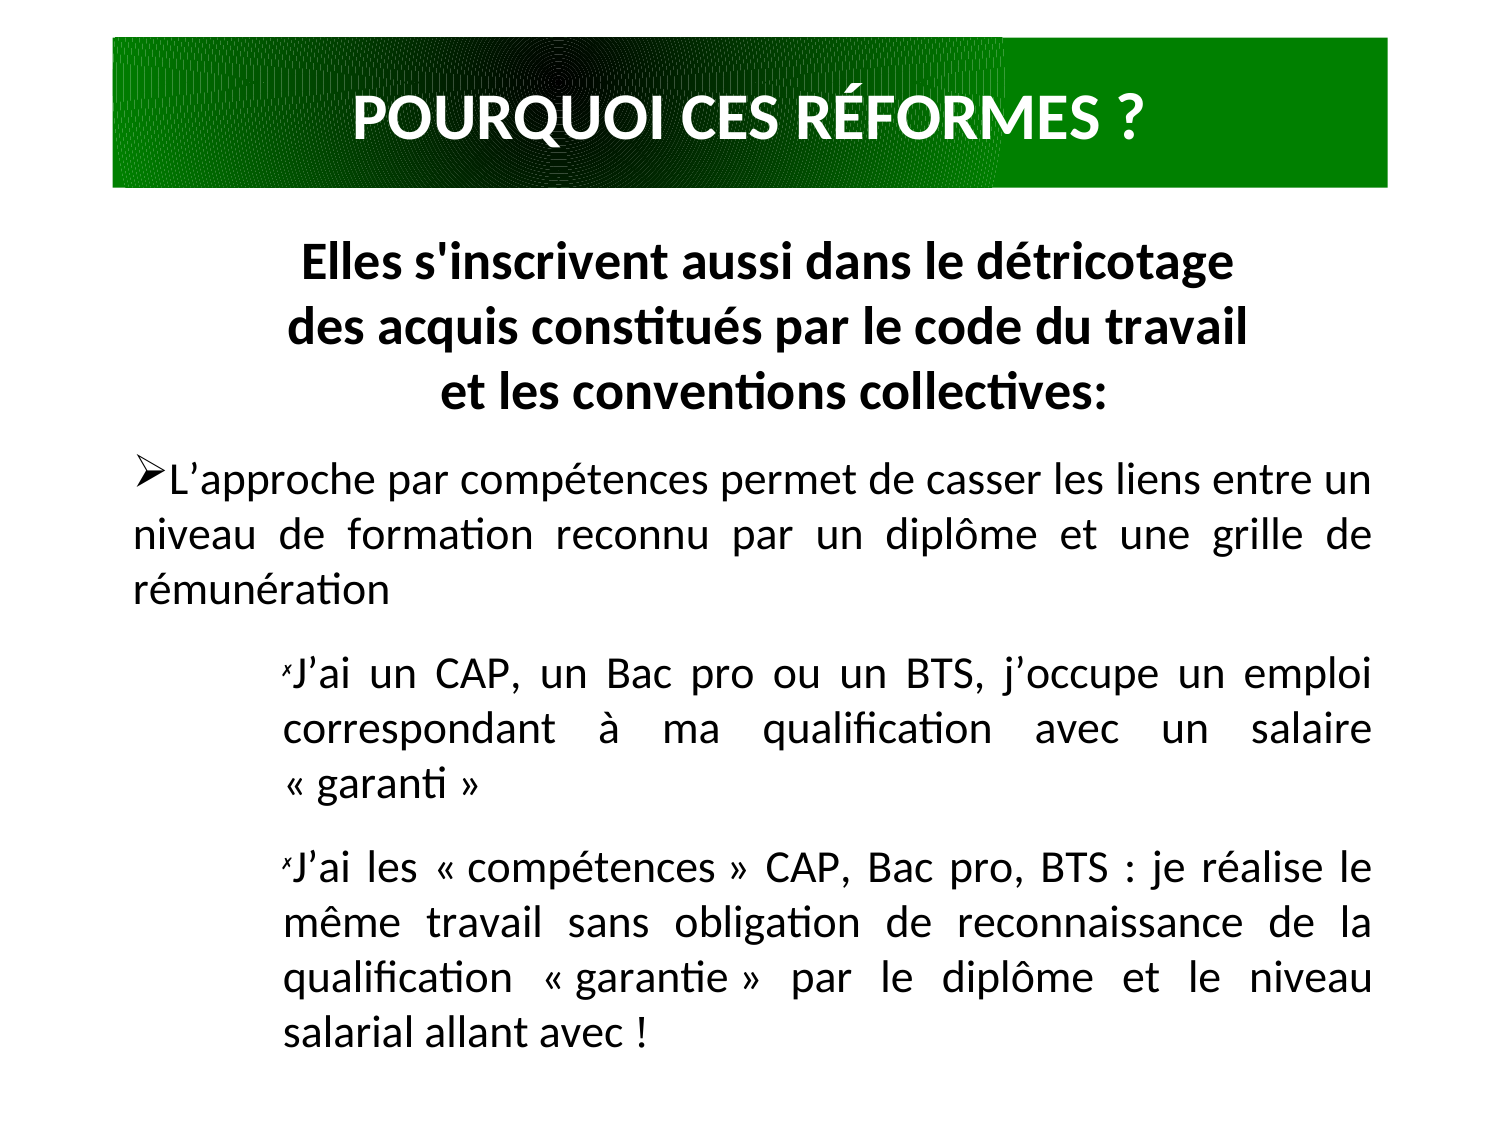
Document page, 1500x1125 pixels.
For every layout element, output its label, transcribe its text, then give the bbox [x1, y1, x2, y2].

title POURQUOI CES RÉFORMES ? [112, 37, 1388, 188]
text_box Elles s'inscrivent aussi dans le détricotage des acquis constitués par le code du travail et les conventions collectives: L’approche par compétences permet de casser les liens entre un niveau de formation reconnu par un diplôme et une grille de rémunération J’ai un CAP, un Bac pro ou un BTS, j’occupe un emploi correspondant à ma qualification avec un salaire « garanti » J’ai les « compétences » CAP, Bac pro, BTS : je réalise le même travail sans obligation de reconnaissance de la qualification « garantie » par le diplôme et le niveau salarial allant avec ! [118, 217, 1389, 1125]
